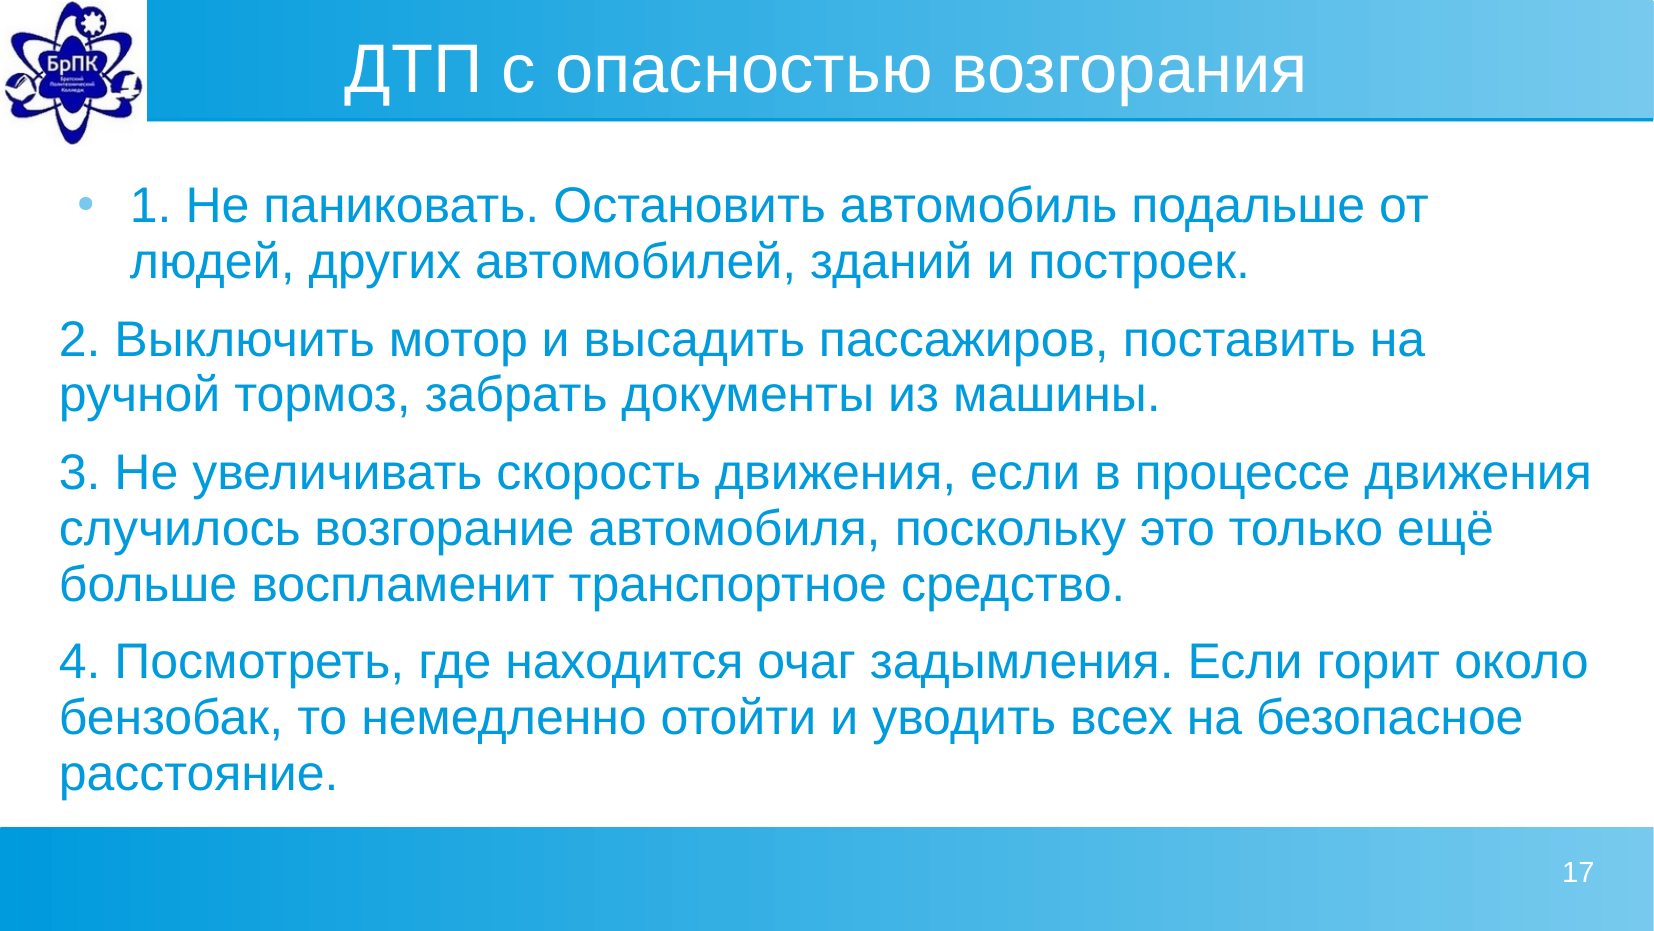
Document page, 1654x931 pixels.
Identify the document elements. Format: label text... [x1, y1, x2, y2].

list 1. Не паниковать. Остановить автомобиль подальше от людей, других автомобилей, зданий и построек. 2. Выключить мотор и высадить пассажиров, поставить на ручной тормоз, забрать документы из машины. 3. Не увеличивать скорость движения, если в процессе движения случилось возгорание автомобиля, поскольку это только ещё больше воспламенит транспортное средство. 4. Посмотреть, где находится очаг задымления. Если горит около бензобак, то немедленно отойти и уводить всех на безопасное расстояние. [59, 177, 1595, 768]
title ДТП с опасностью возгорания [147, 29, 1595, 108]
picture [0, 0, 147, 147]
